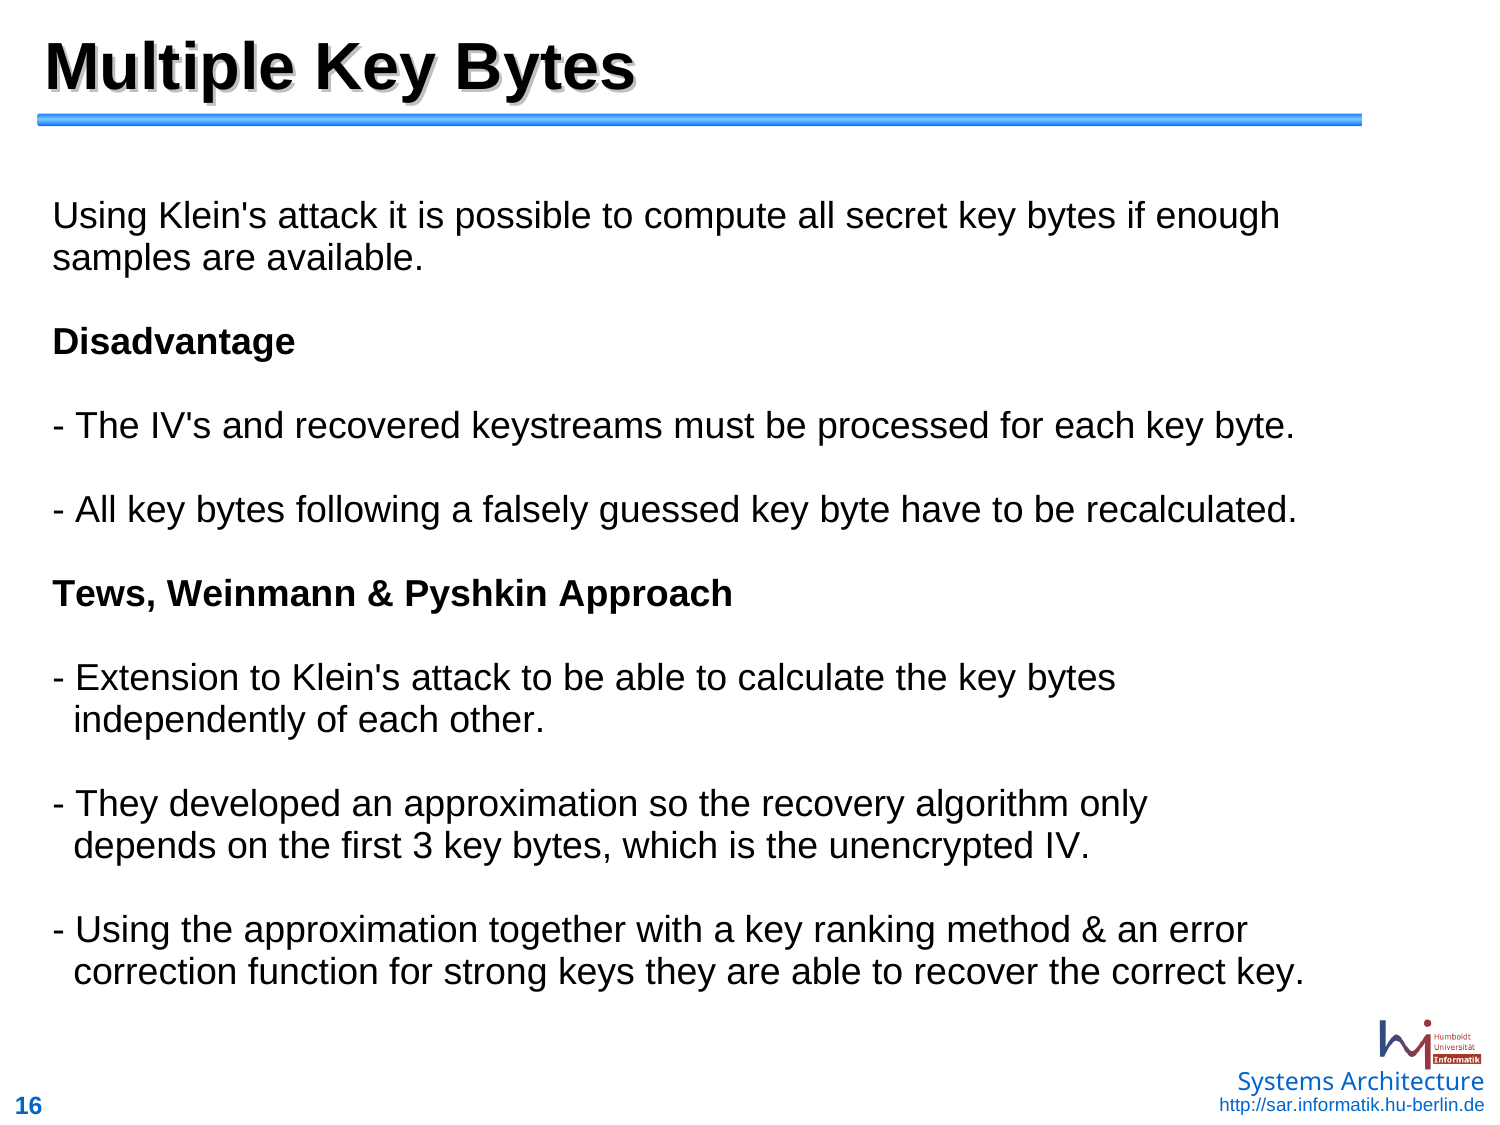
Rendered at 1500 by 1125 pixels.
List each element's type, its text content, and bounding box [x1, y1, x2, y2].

title Multiple Key Bytes [29, 20, 1500, 114]
picture [1376, 1016, 1483, 1071]
text_box Using Klein's attack it is possible to compute all secret key bytes if enough samples are available. Disadvantage - The IV's and recovered keystreams must be processed for each key byte. - All key bytes following a falsely guessed key byte have to be recalculated. Tews, Weinmann & Pyshkin Approach - Extension to Klein's attack to be able to calculate the key bytes independently of each other. - They developed an approximation so the recovery algorithm only depends on the first 3 key bytes, which is the unencrypted IV. - Using the approximation together with a key ranking method & an error correction function for strong keys they are able to recover the correct key. [37, 187, 1321, 1043]
